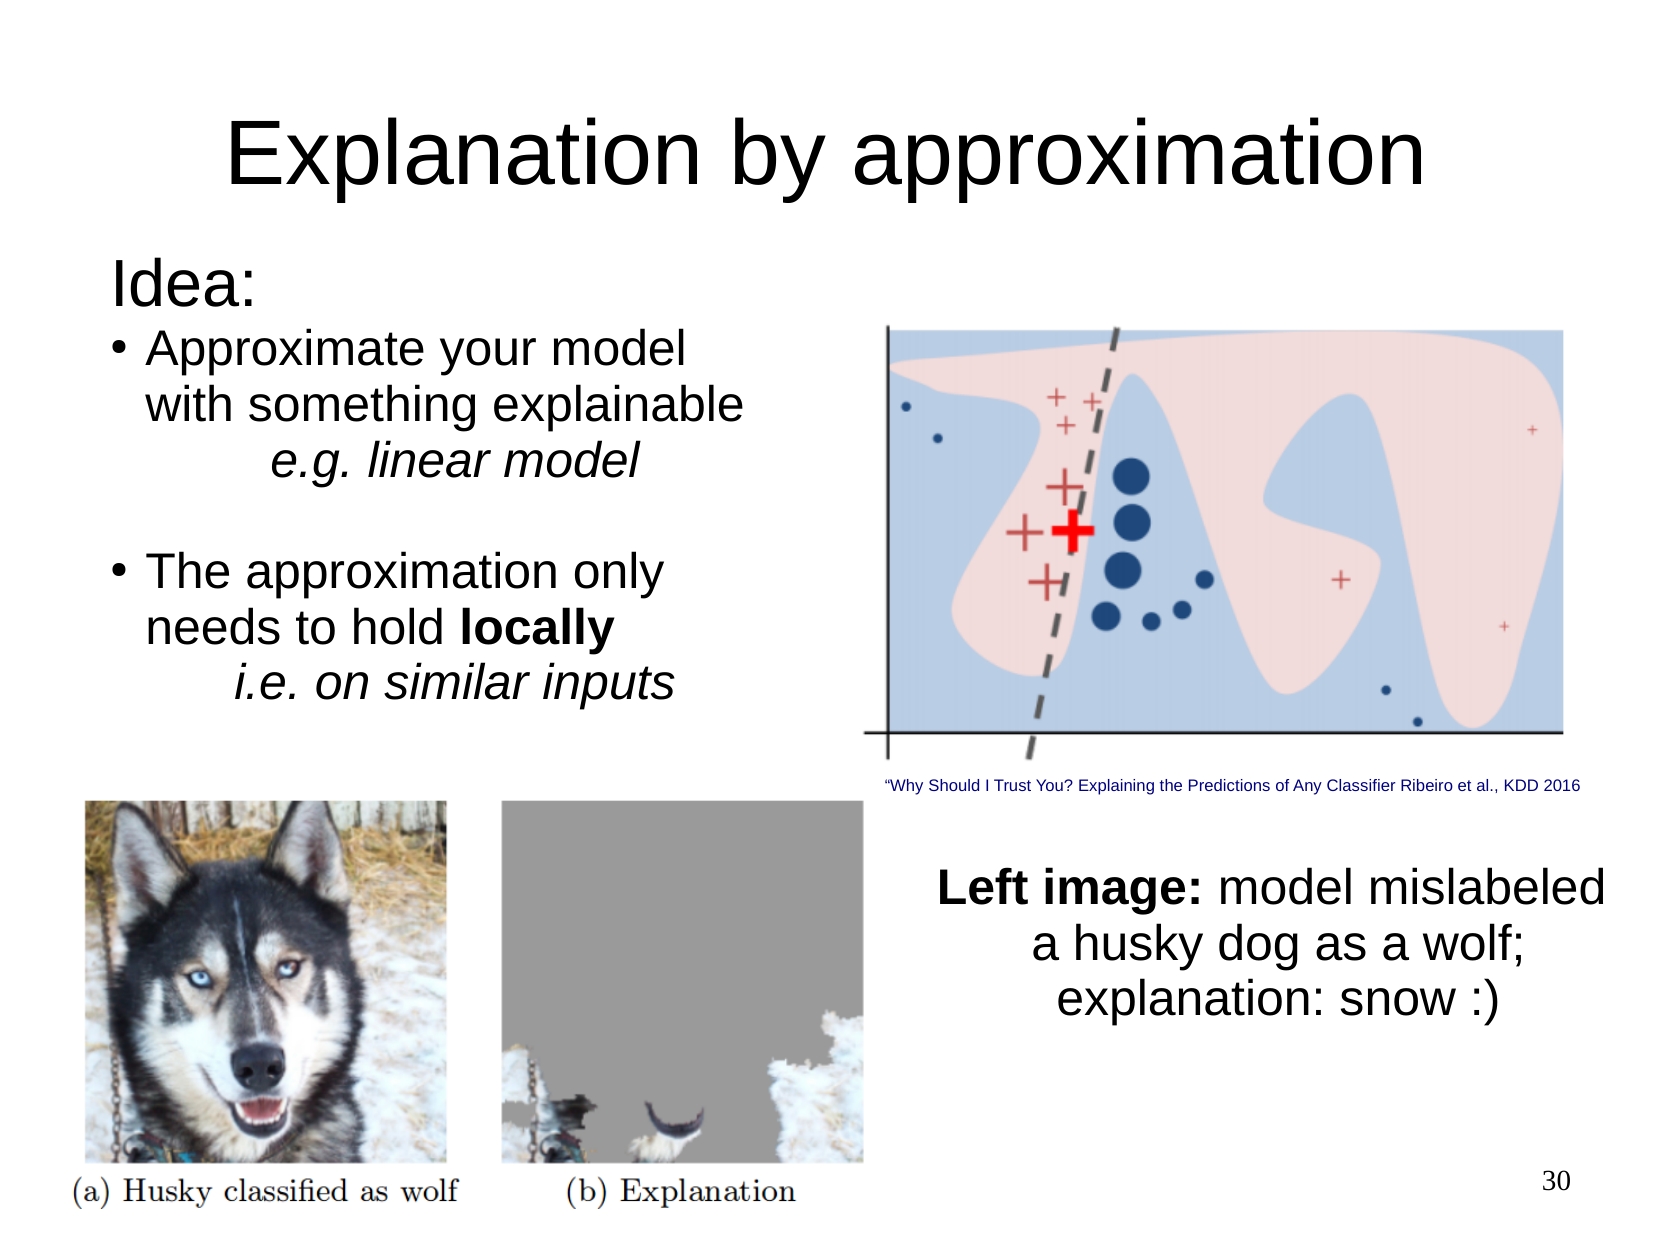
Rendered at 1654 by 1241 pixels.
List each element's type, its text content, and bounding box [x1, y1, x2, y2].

title Explanation by approximation [82, 49, 1571, 257]
picture [843, 299, 1587, 769]
picture [64, 794, 875, 1209]
text_box Left image: model mislabeled a husky dog as a wolf; explanation: snow :) [855, 796, 1654, 1114]
subtitle Idea: Approximate your model with something explainable e.g. linear model The approximation only needs to hold locally i.e. on similar inputs [109, 180, 766, 776]
text_box “Why Should I Trust You? Explaining the Predictions of Any Classifier Ribeiro et al., KDD 2016 [870, 768, 1606, 826]
